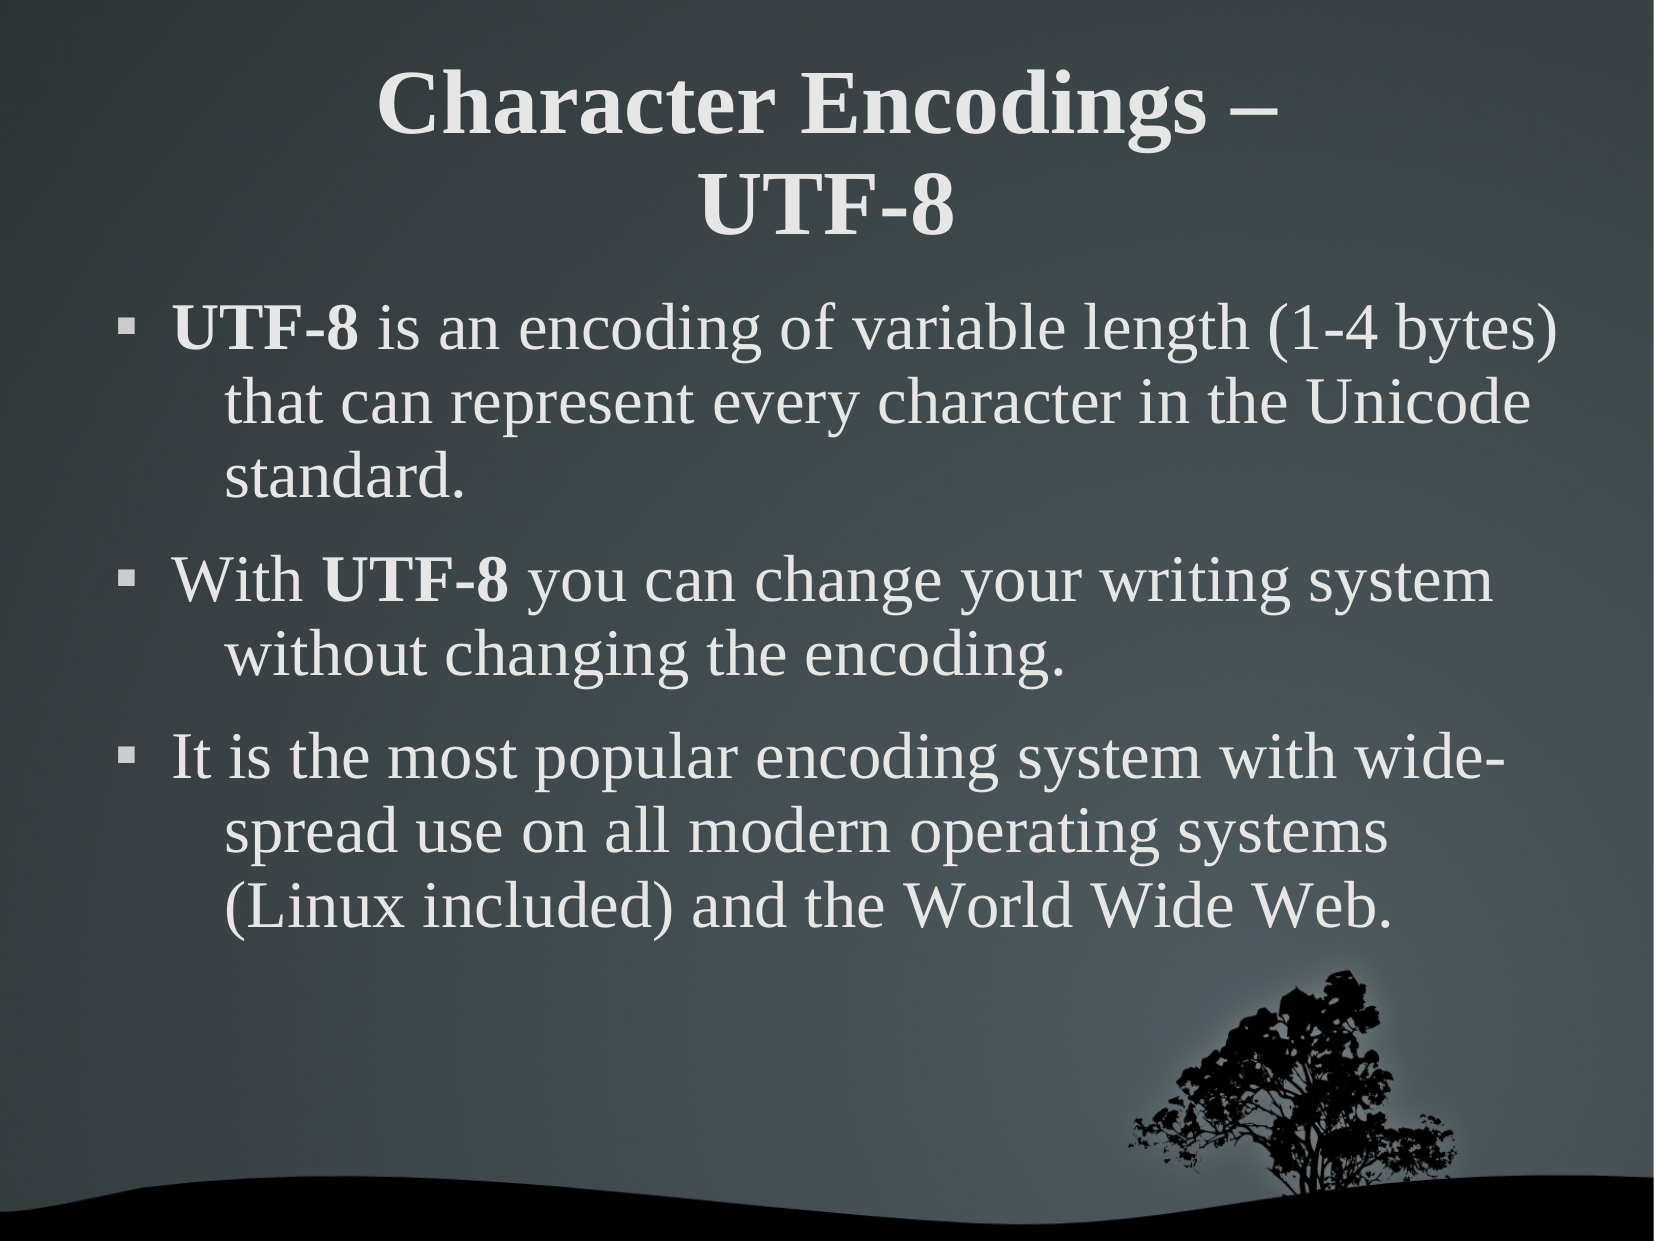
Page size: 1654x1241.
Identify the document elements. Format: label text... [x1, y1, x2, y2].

title Character Encodings – UTF-8 [82, 37, 1571, 269]
list UTF-8 is an encoding of variable length (1-4 bytes) that can represent every character in the Unicode standard. With UTF-8 you can change your writing system without changing the encoding. It is the most popular encoding system with wide-spread use on all modern operating systems (Linux included) and the World Wide Web. [82, 290, 1571, 1109]
picture [0, 0, 1654, 1241]
